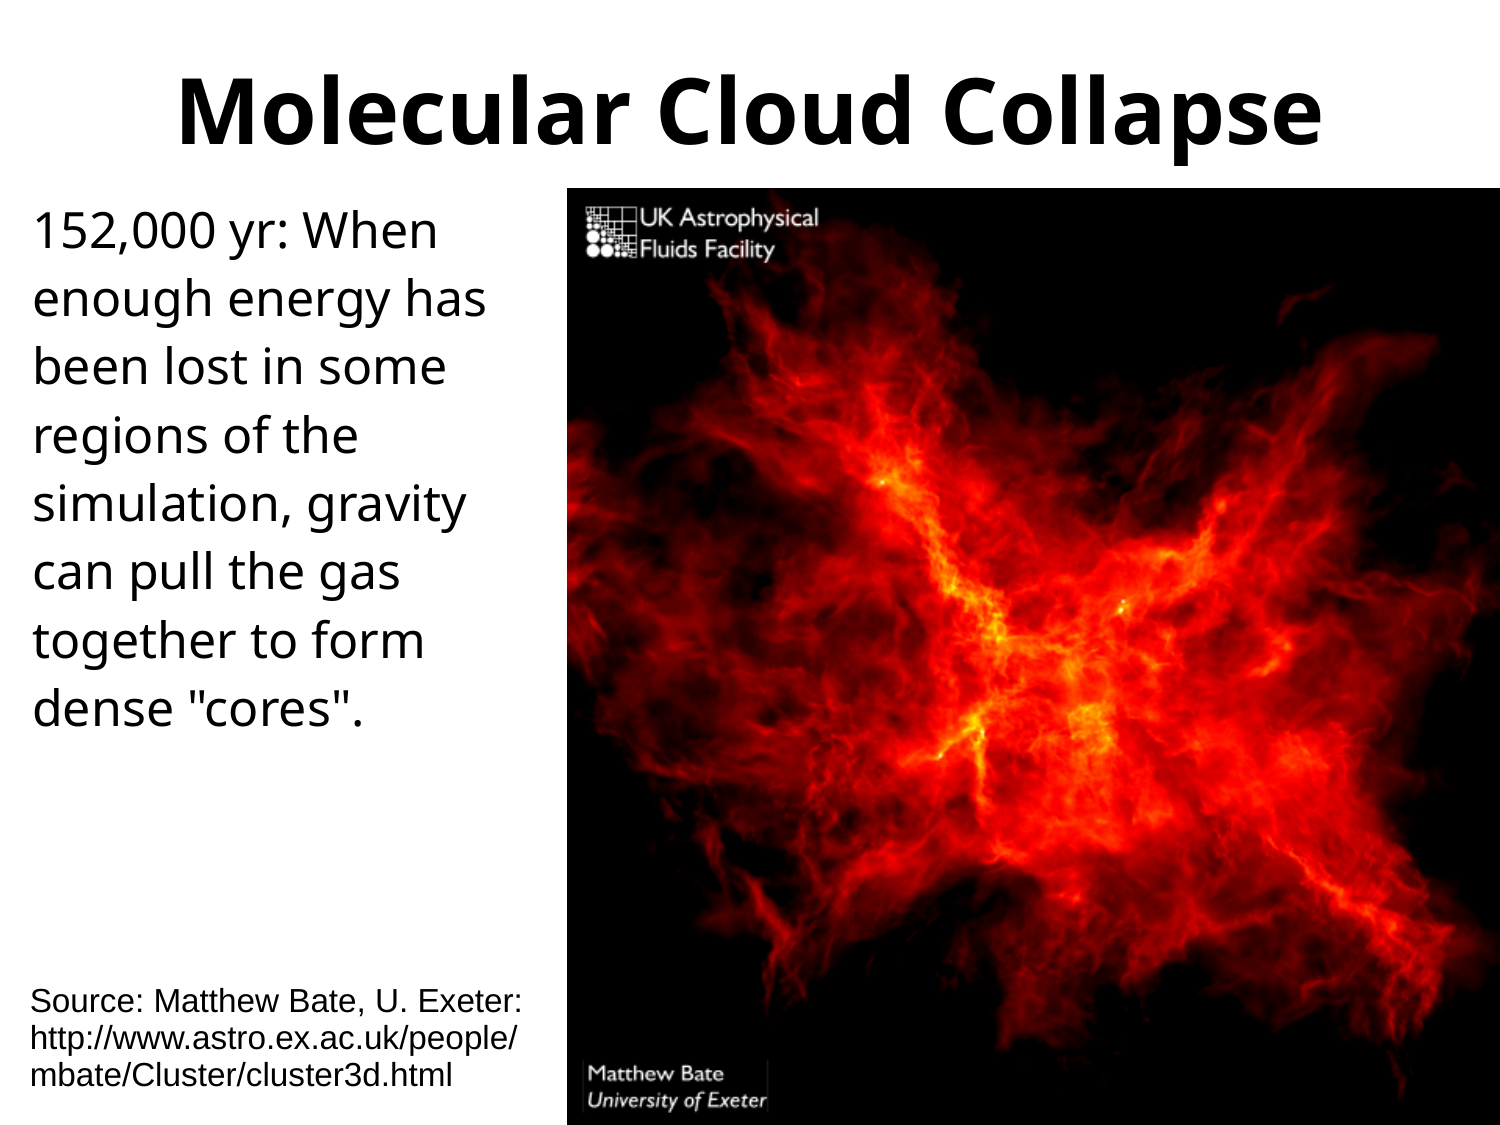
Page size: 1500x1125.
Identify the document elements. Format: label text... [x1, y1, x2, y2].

title Molecular Cloud Collapse [30, 22, 1471, 196]
picture [567, 188, 1500, 1125]
list 152,000 yr: When enough energy has been lost in some regions of the simulation, gravity can pull the gas together to form dense "cores". [32, 195, 556, 946]
text_box Source: Matthew Bate, U. Exeter: http://www.astro.ex.ac.uk/people/ mbate/Cluster/cluster3d.html [15, 975, 567, 1113]
